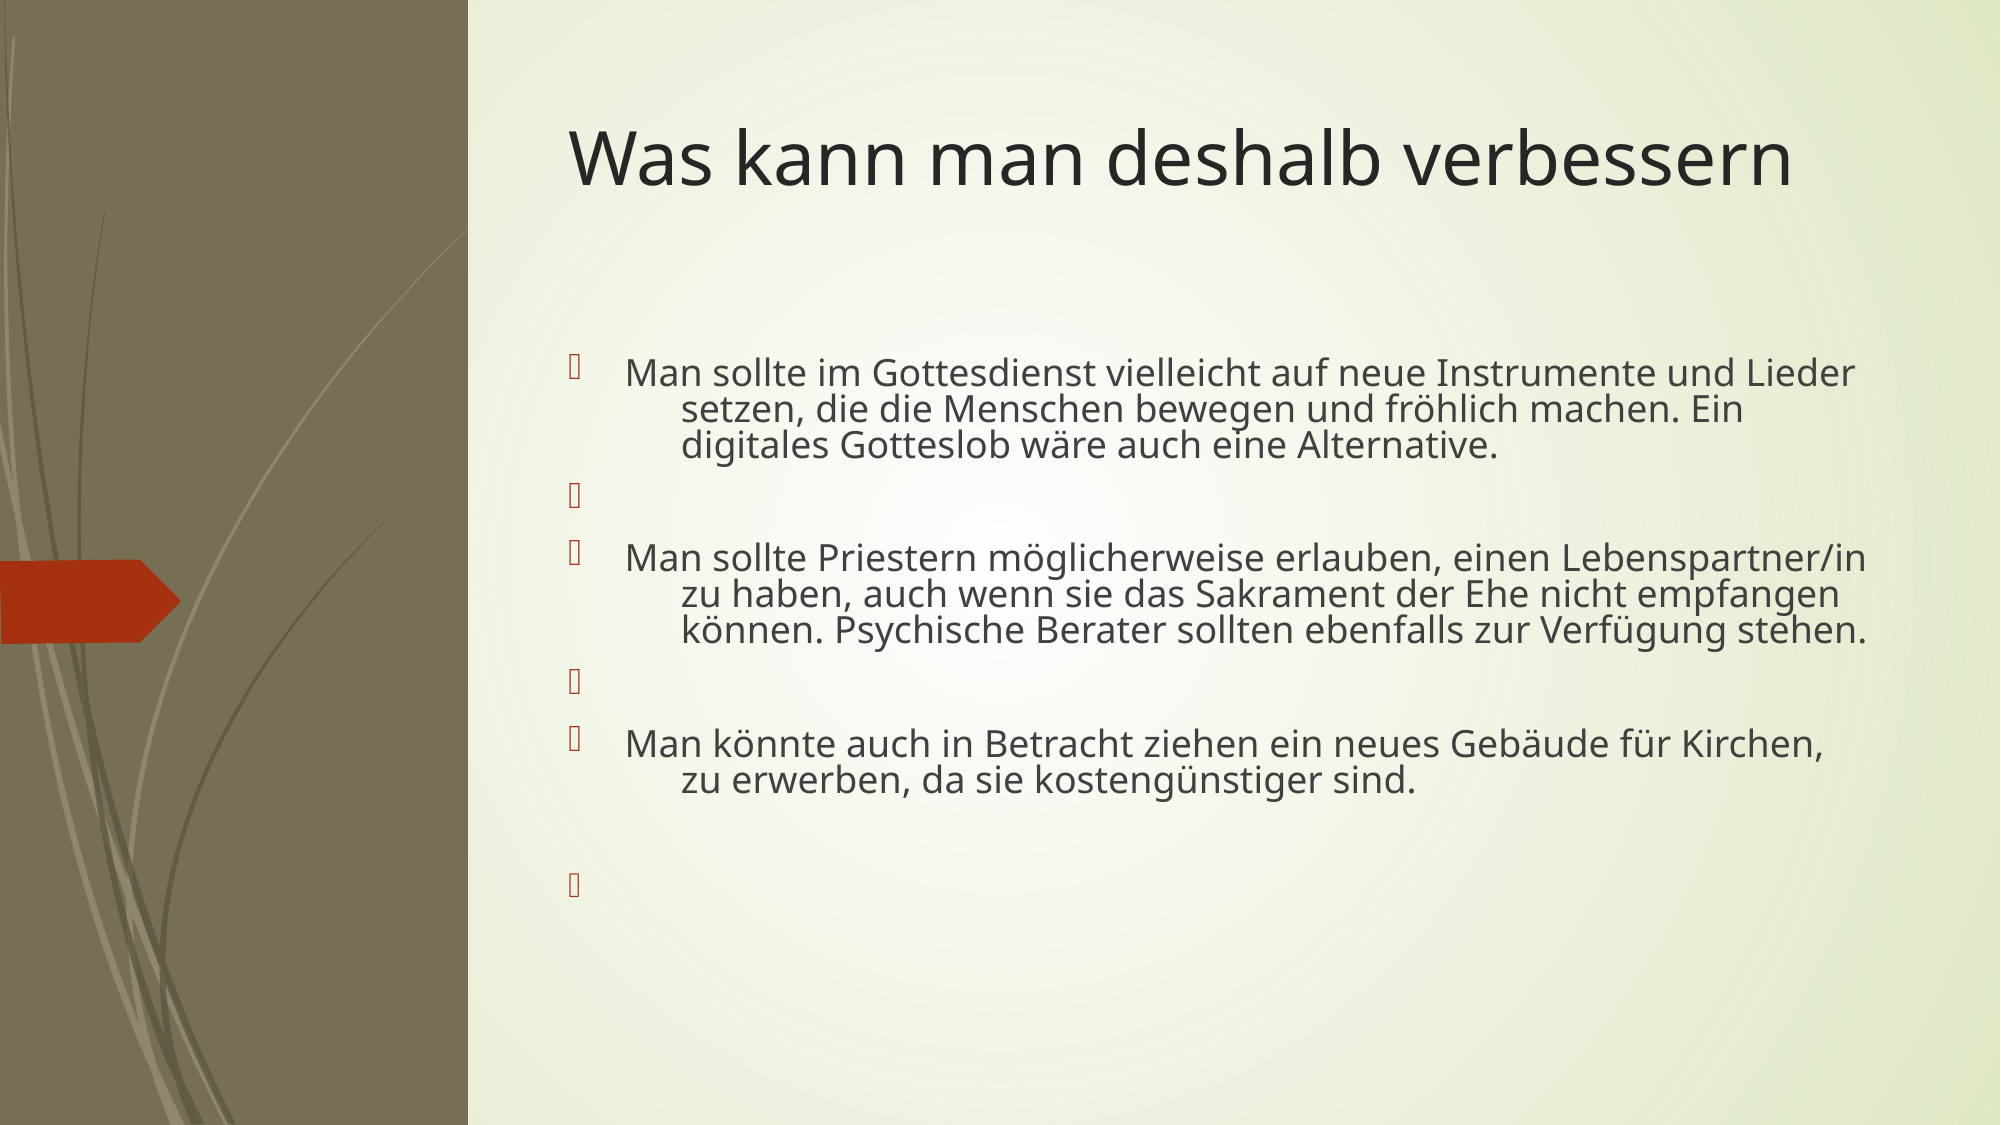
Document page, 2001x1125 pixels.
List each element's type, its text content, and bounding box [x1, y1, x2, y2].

text_box [0, 0, 2000, 1125]
list Man sollte im Gottesdienst vielleicht auf neue Instrumente und Lieder setzen, die die Menschen bewegen und fröhlich machen. Ein digitales Gotteslob wäre auch eine Alternative. Man sollte Priestern möglicherweise erlauben, einen Lebenspartner/in zu haben, auch wenn sie das Sakrament der Ehe nicht empfangen können. Psychische Berater sollten ebenfalls zur Verfügung stehen. Man könnte auch in Betracht ziehen ein neues Gebäude für Kirchen, zu erwerben, da sie kostengünstiger sind. [553, 350, 1888, 970]
title Was kann man deshalb verbessern [553, 102, 1888, 313]
